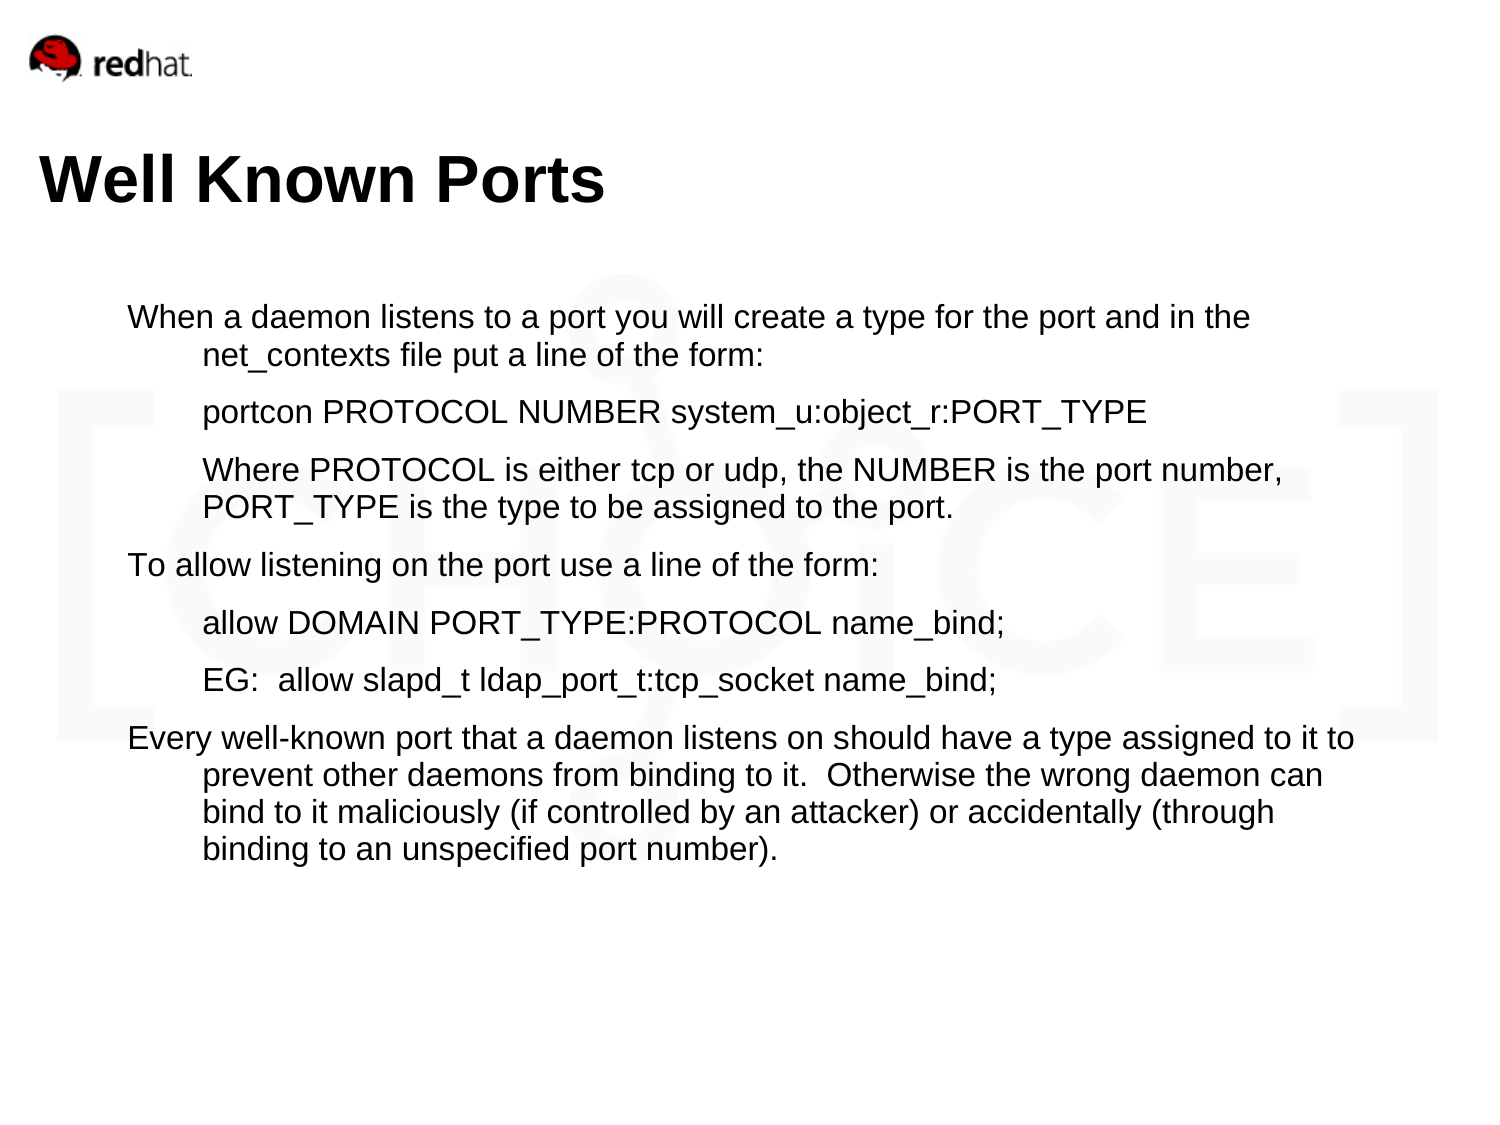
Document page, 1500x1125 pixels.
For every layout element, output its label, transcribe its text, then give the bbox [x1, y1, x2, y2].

title Well Known Ports [25, 96, 1378, 225]
list When a daemon listens to a port you will create a type for the port and in the net_contexts file put a line of the form: portcon PROTOCOL NUMBER system_u:object_r:PORT_TYPE Where PROTOCOL is either tcp or udp, the NUMBER is the port number, PORT_TYPE is the type to be assigned to the port. To allow listening on the port use a line of the form: allow DOMAIN PORT_TYPE:PROTOCOL name_bind; EG: allow slapd_t ldap_port_t:tcp_socket name_bind; Every well-known port that a daemon listens on should have a type assigned to it to prevent other daemons from binding to it. Otherwise the wrong daemon can bind to it maliciously (if controlled by an attacker) or accidentally (through binding to an unspecified port number). [112, 291, 1389, 932]
picture [57, 274, 1438, 864]
picture [28, 33, 192, 89]
